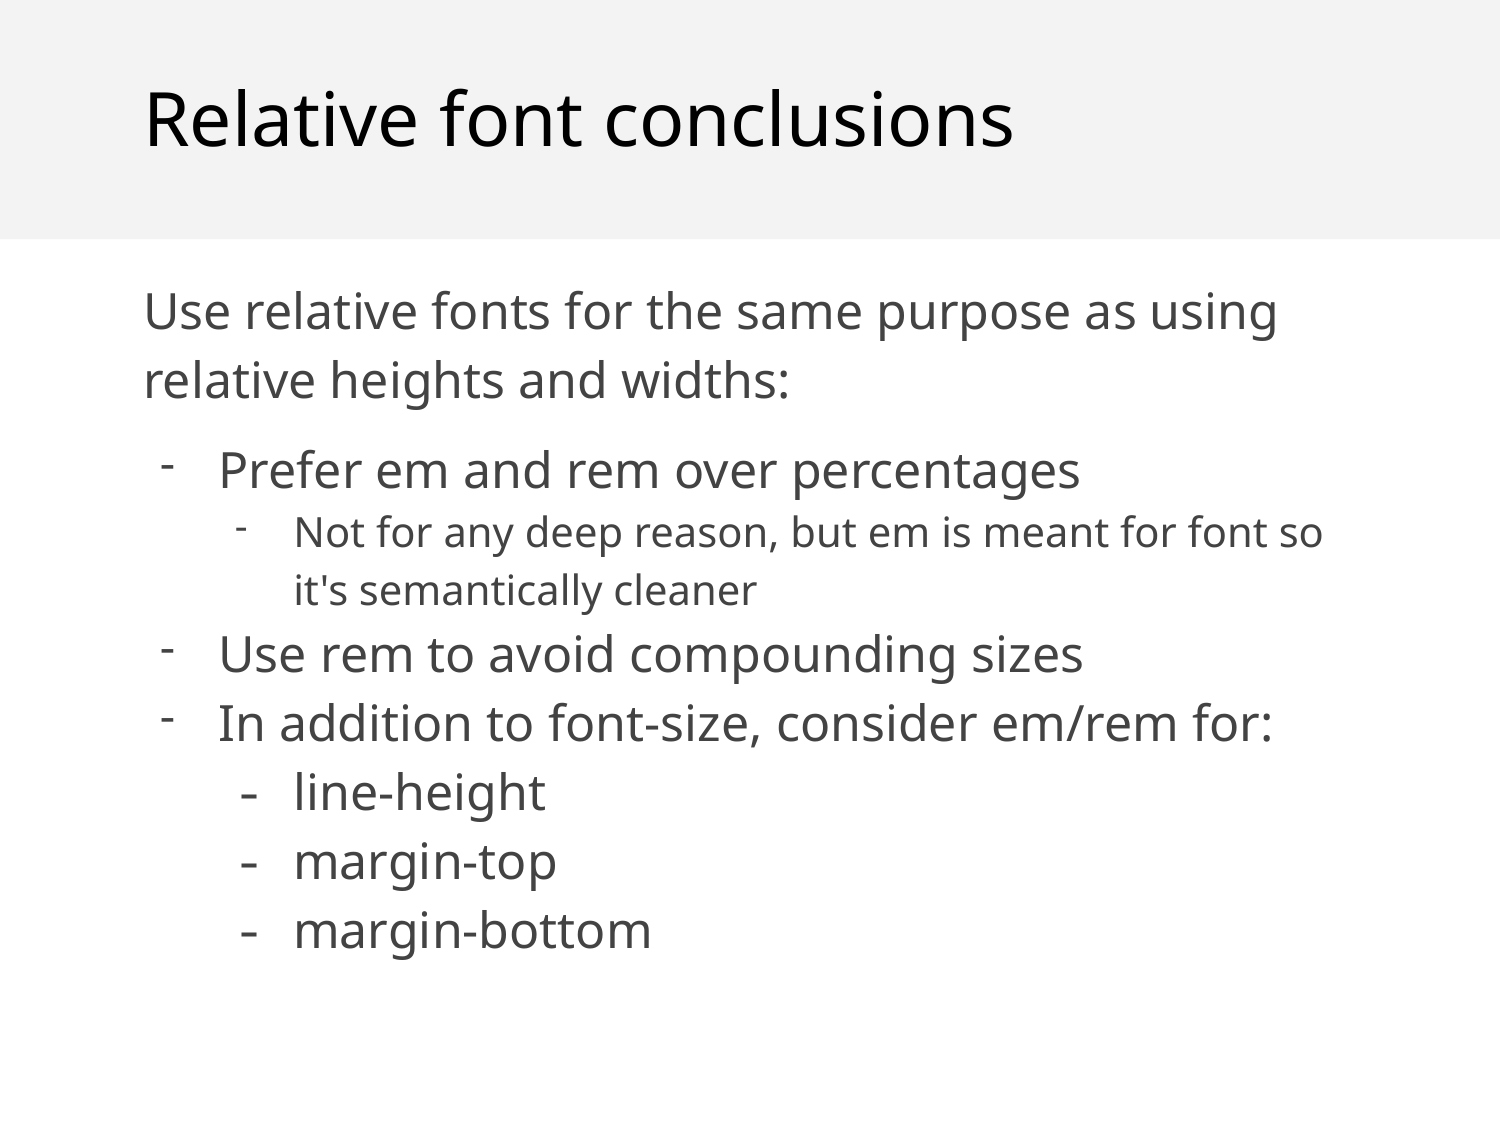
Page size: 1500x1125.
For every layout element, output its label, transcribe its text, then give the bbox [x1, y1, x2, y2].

list Use relative fonts for the same purpose as using relative heights and widths: Prefer em and rem over percentages Not for any deep reason, but em is meant for font so it's semantically cleaner Use rem to avoid compounding sizes In addition to font-size, consider em/rem for: line-height margin-top margin-bottom [128, 255, 1372, 1004]
title Relative font conclusions [128, 56, 1372, 183]
